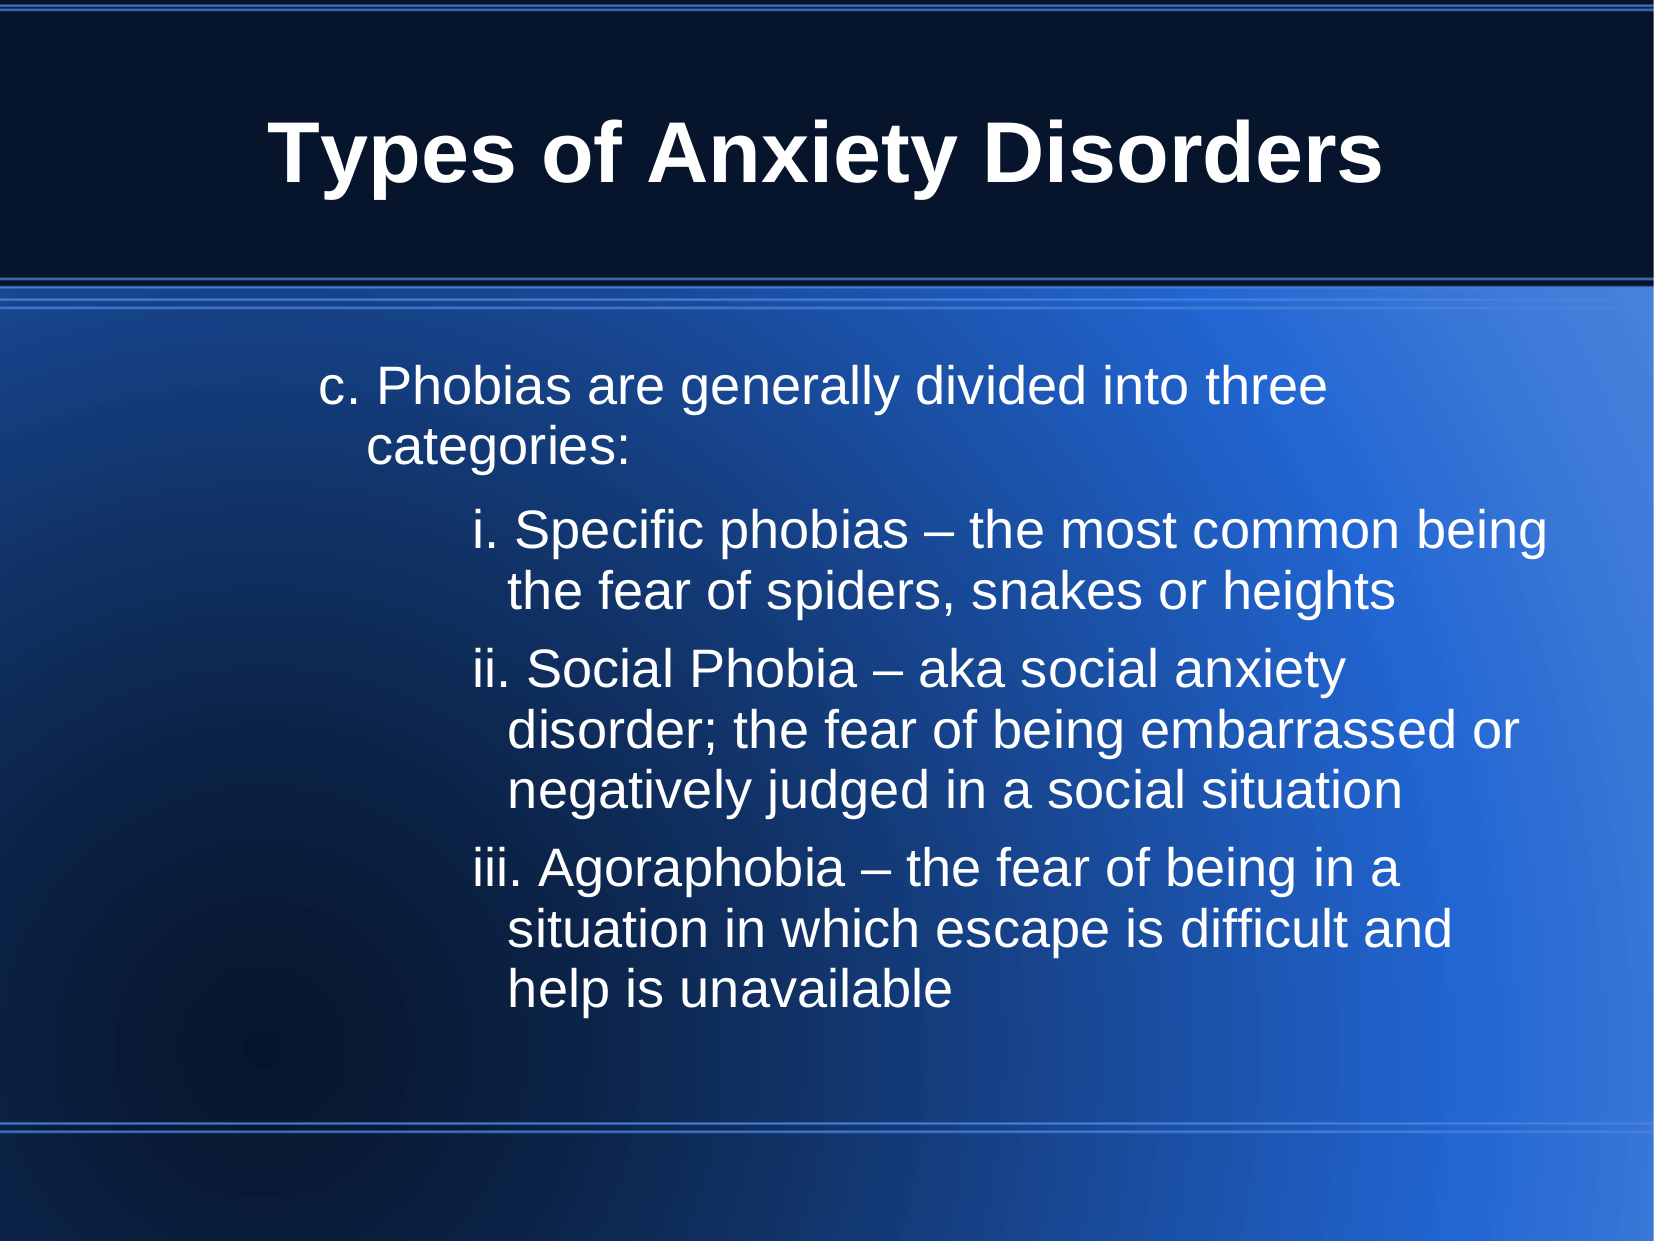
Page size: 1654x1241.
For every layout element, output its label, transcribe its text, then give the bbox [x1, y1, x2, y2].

picture [0, 0, 1654, 1241]
list c. Phobias are generally divided into three categories: i. Specific phobias – the most common being the fear of spiders, snakes or heights ii. Social Phobia – aka social anxiety disorder; the fear of being embarrassed or negatively judged in a social situation iii. Agoraphobia – the fear of being in a situation in which escape is difficult and help is unavailable [82, 355, 1571, 1201]
title Types of Anxiety Disorders [82, 49, 1571, 257]
